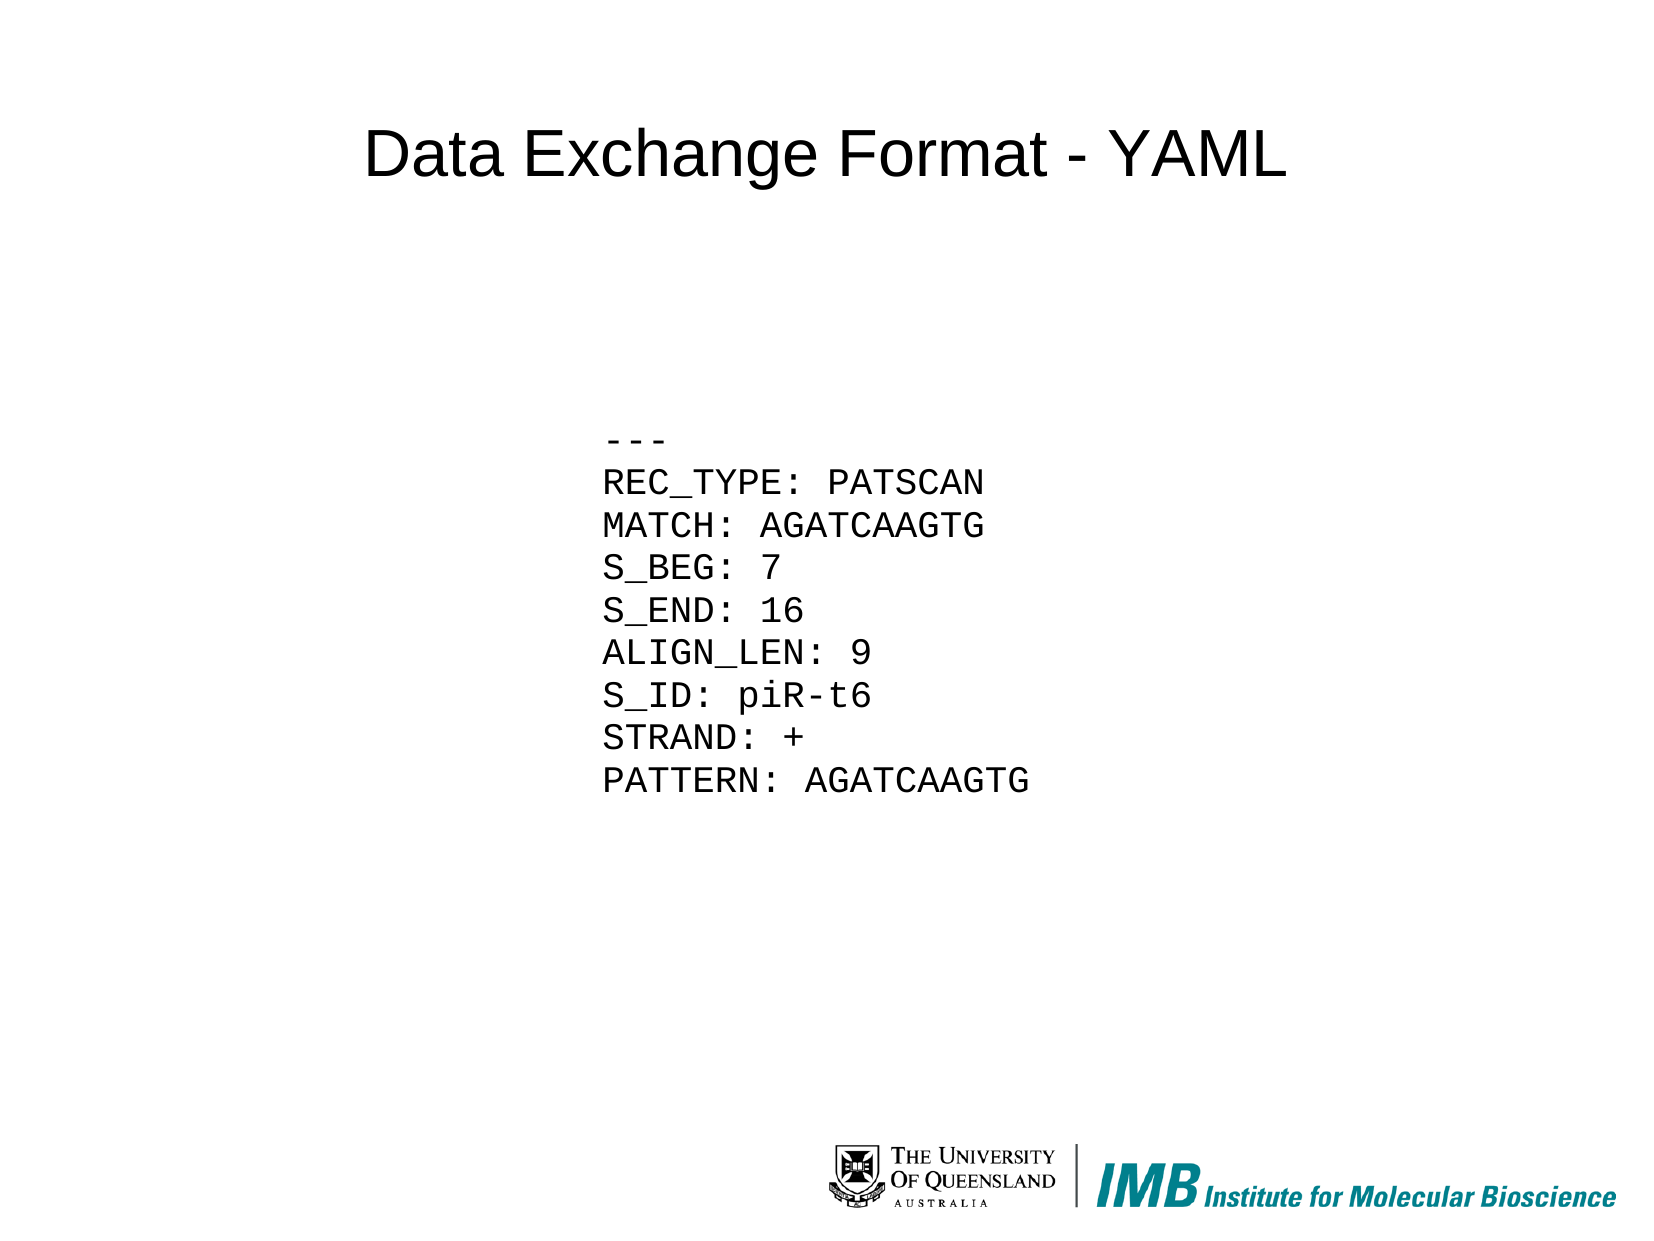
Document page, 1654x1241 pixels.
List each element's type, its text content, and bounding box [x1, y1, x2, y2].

text_box --- REC_TYPE: PATSCAN MATCH: AGATCAAGTG S_BEG: 7 S_END: 16 ALIGN_LEN: 9 S_ID: piR-t6 STRAND: + PATTERN: AGATCAAGTG [587, 413, 1066, 834]
picture [826, 1142, 1618, 1211]
title Data Exchange Format - YAML [82, 56, 1571, 250]
